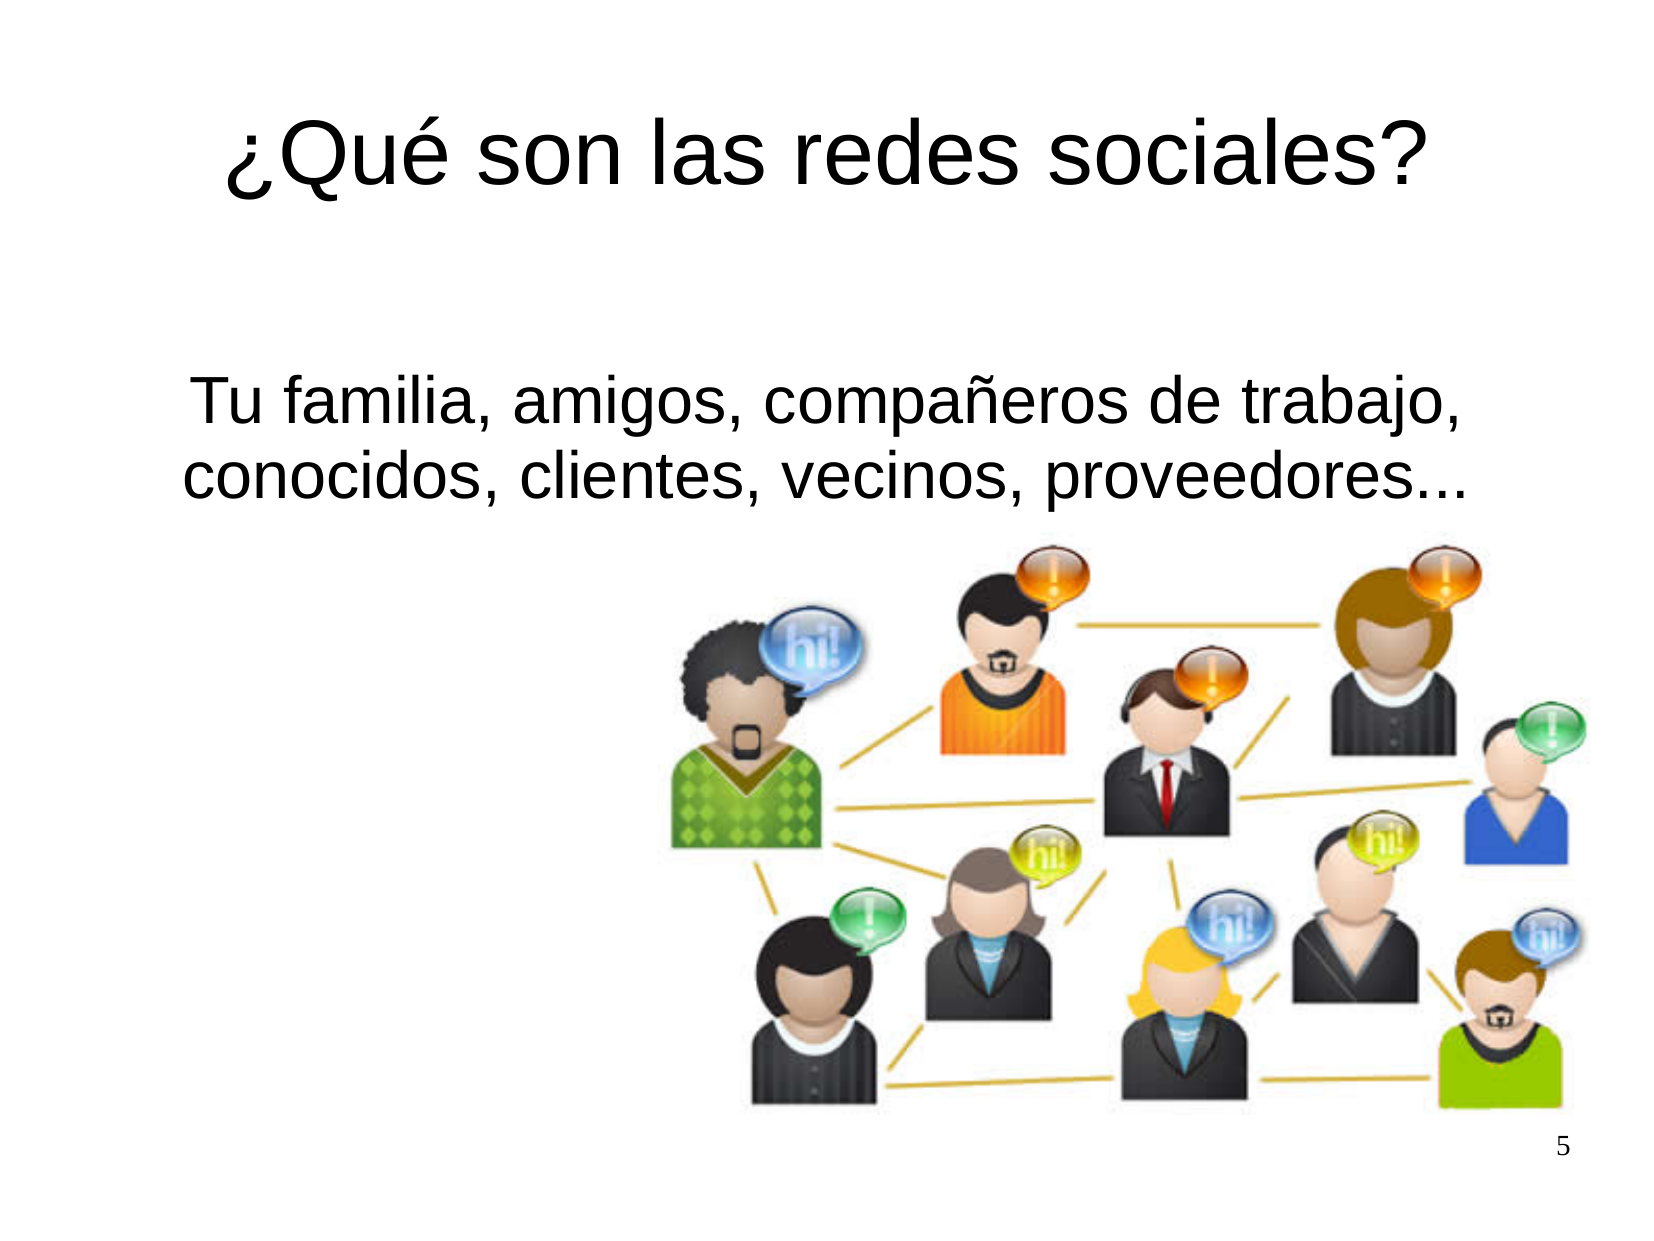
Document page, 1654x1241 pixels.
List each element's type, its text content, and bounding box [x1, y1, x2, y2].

title ¿Qué son las redes sociales? [82, 56, 1571, 250]
subtitle Tu familia, amigos, compañeros de trabajo, conocidos, clientes, vecinos, proveedores... [82, 290, 1571, 1109]
picture [657, 531, 1595, 1115]
